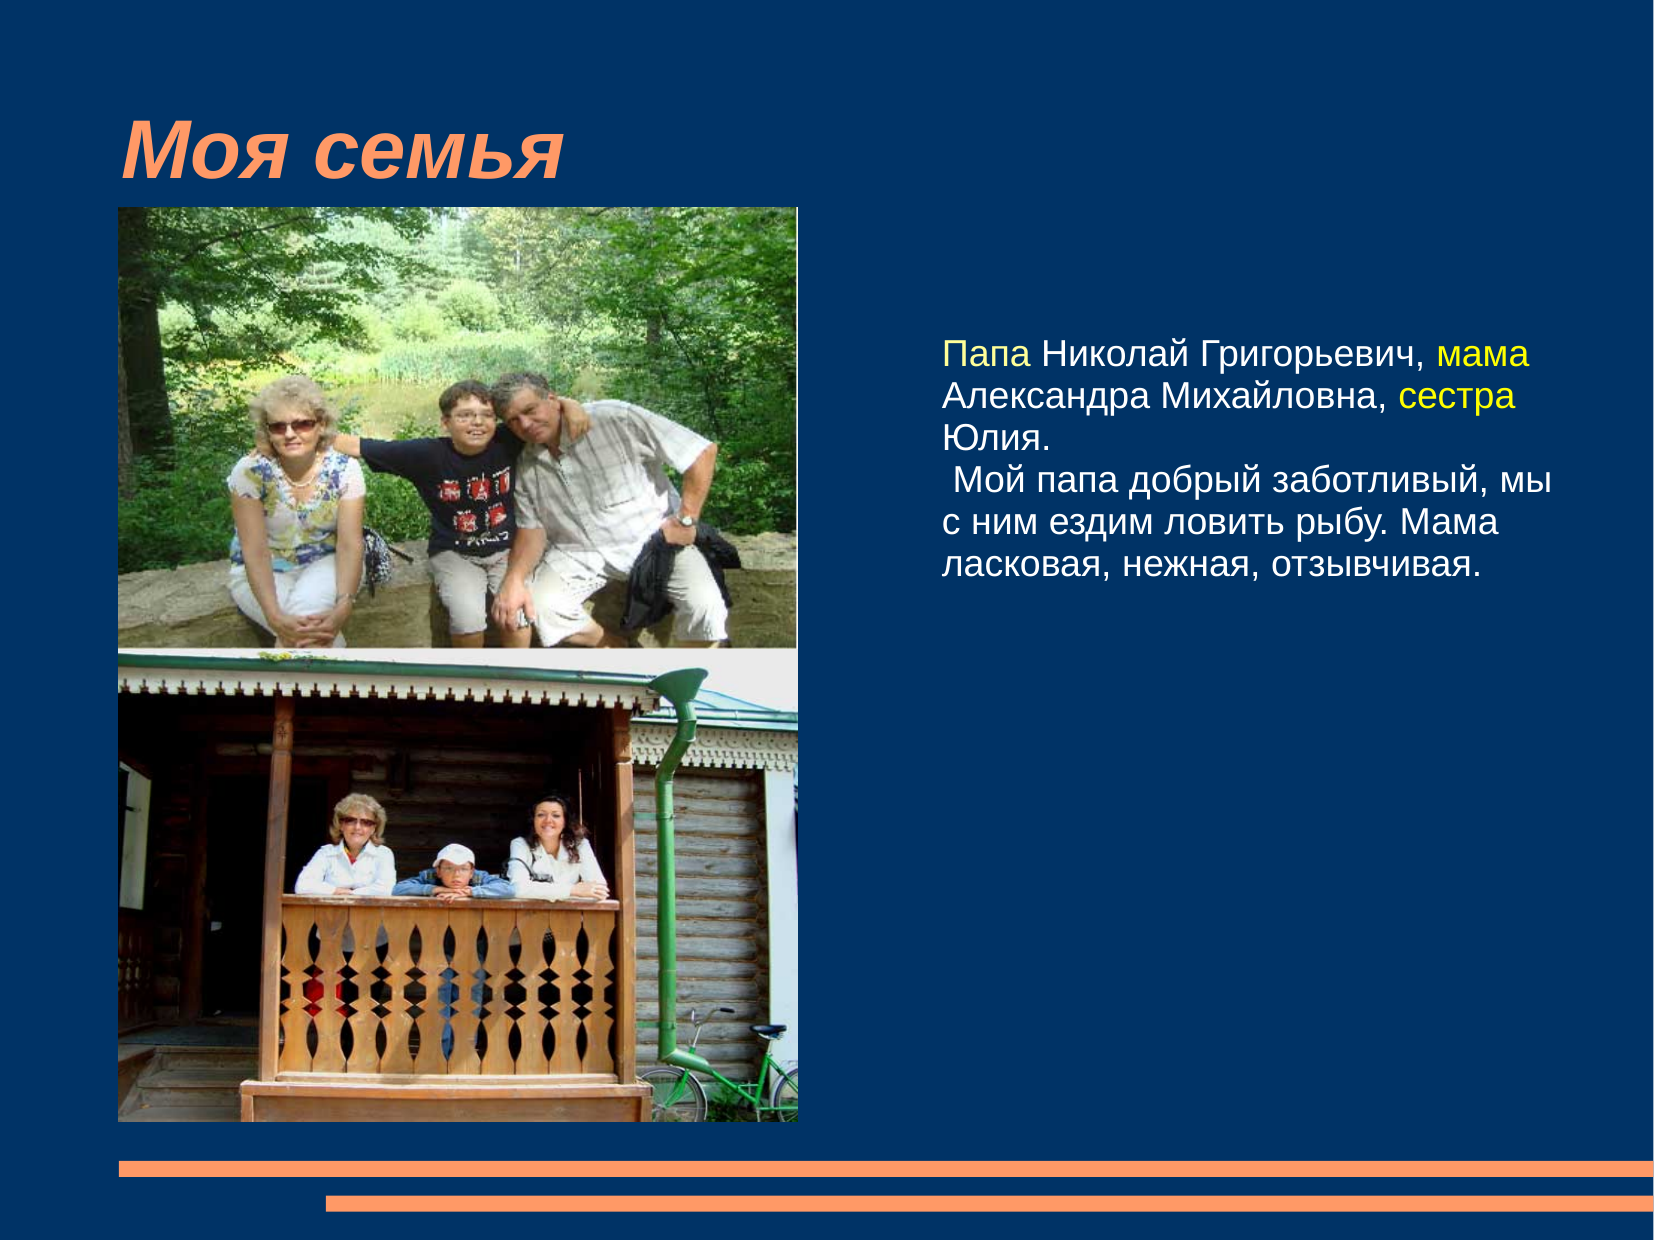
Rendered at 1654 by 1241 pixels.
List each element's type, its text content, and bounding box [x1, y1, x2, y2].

text_box Папа Николай Григорьевич, мама Александра Михайловна, сестра Юлия. Мой папа добрый заботливый, мы с ним ездим ловить рыбу. Мама ласковая, нежная, отзывчивая. [856, 324, 1595, 724]
picture [118, 207, 798, 1123]
title Моя семья [121, 46, 1534, 254]
